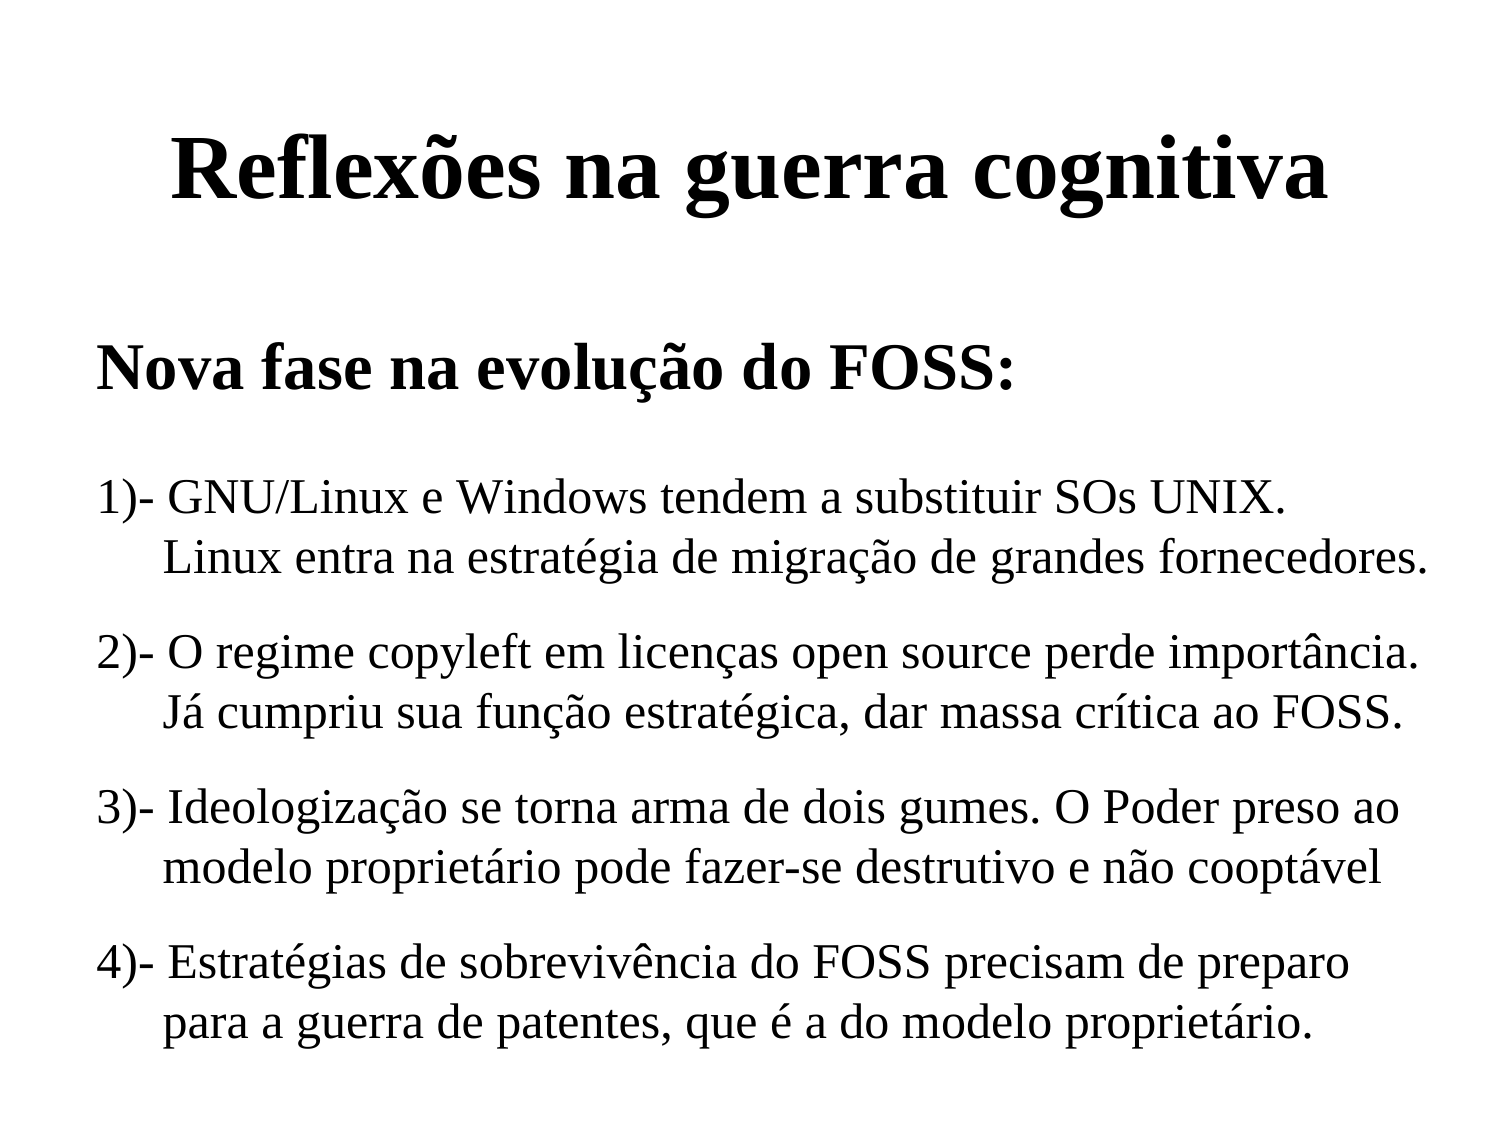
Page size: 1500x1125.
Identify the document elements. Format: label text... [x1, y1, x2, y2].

text_box Nova fase na evolução do FOSS: 1)- GNU/Linux e Windows tendem a substituir SOs UNIX. Linux entra na estratégia de migração de grandes fornecedores. 2)- O regime copyleft em licenças open source perde importância. Já cumpriu sua função estratégica, dar massa crítica ao FOSS. 3)- Ideologização se torna arma de dois gumes. O Poder preso ao modelo proprietário pode fazer-se destrutivo e não cooptável 4)- Estratégias de sobrevivência do FOSS precisam de preparo para a guerra de patentes, que é a do modelo proprietário. [96, 324, 1500, 1015]
title Reflexões na guerra cognitiva [100, 70, 1401, 259]
